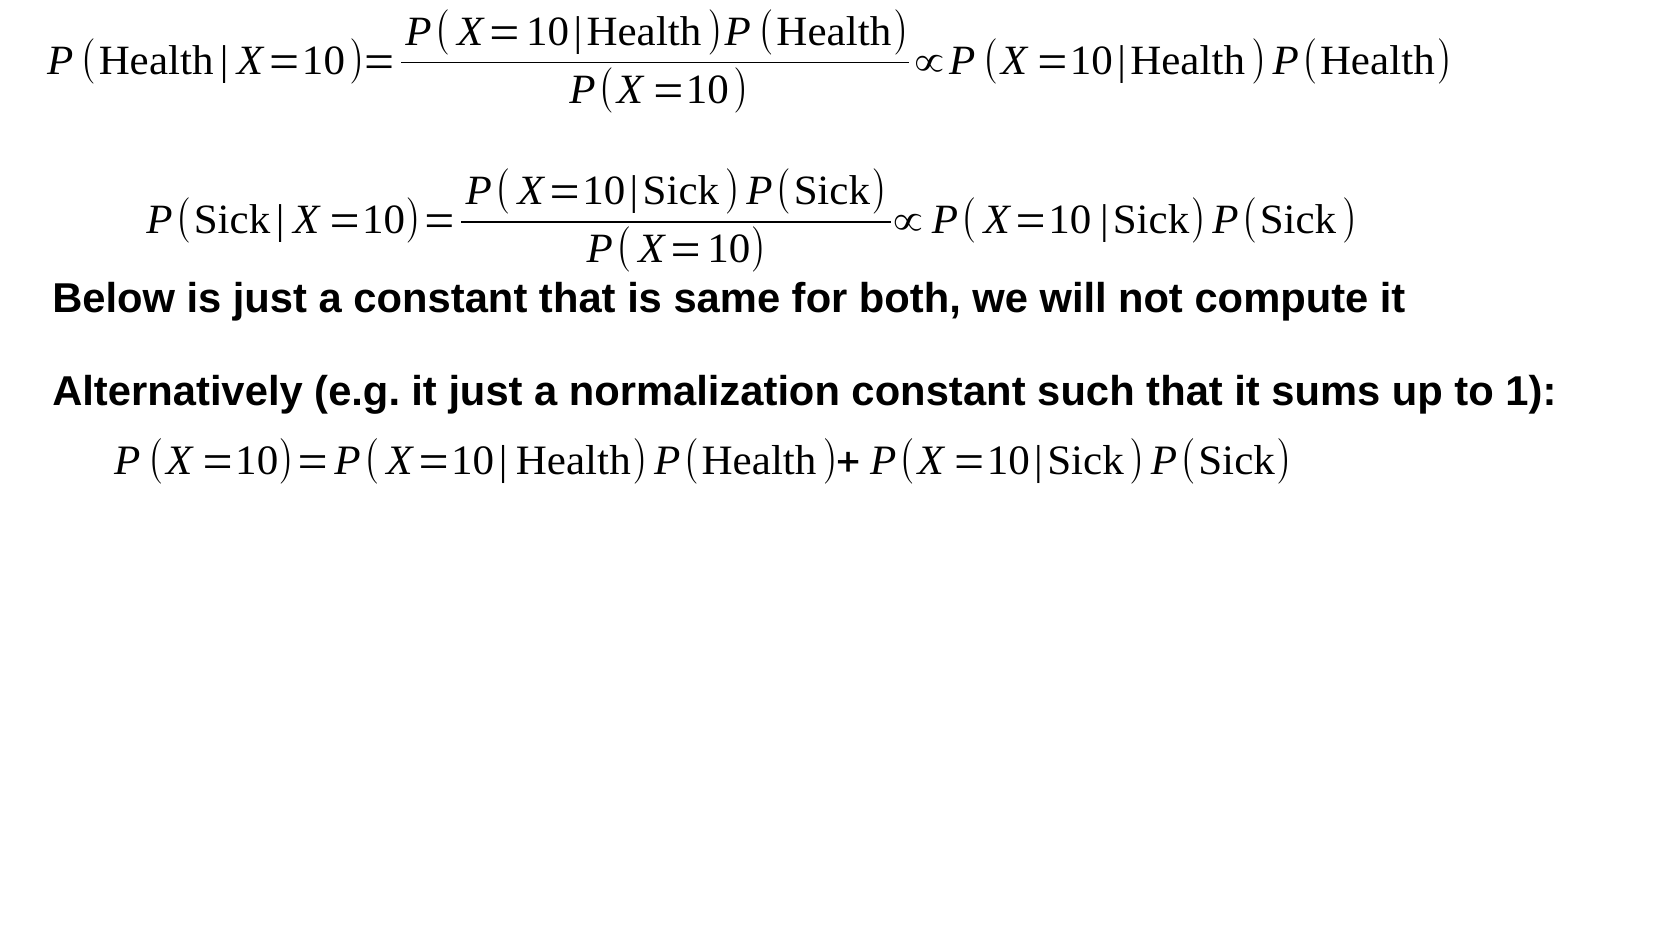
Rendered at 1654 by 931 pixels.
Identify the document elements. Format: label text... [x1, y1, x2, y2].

text_box Below is just a constant that is same for both, we will not compute it Alternatively (e.g. it just a normalization constant such that it sums up to 1): [37, 267, 1584, 422]
chart [92, 436, 1313, 488]
chart [25, 7, 1474, 275]
